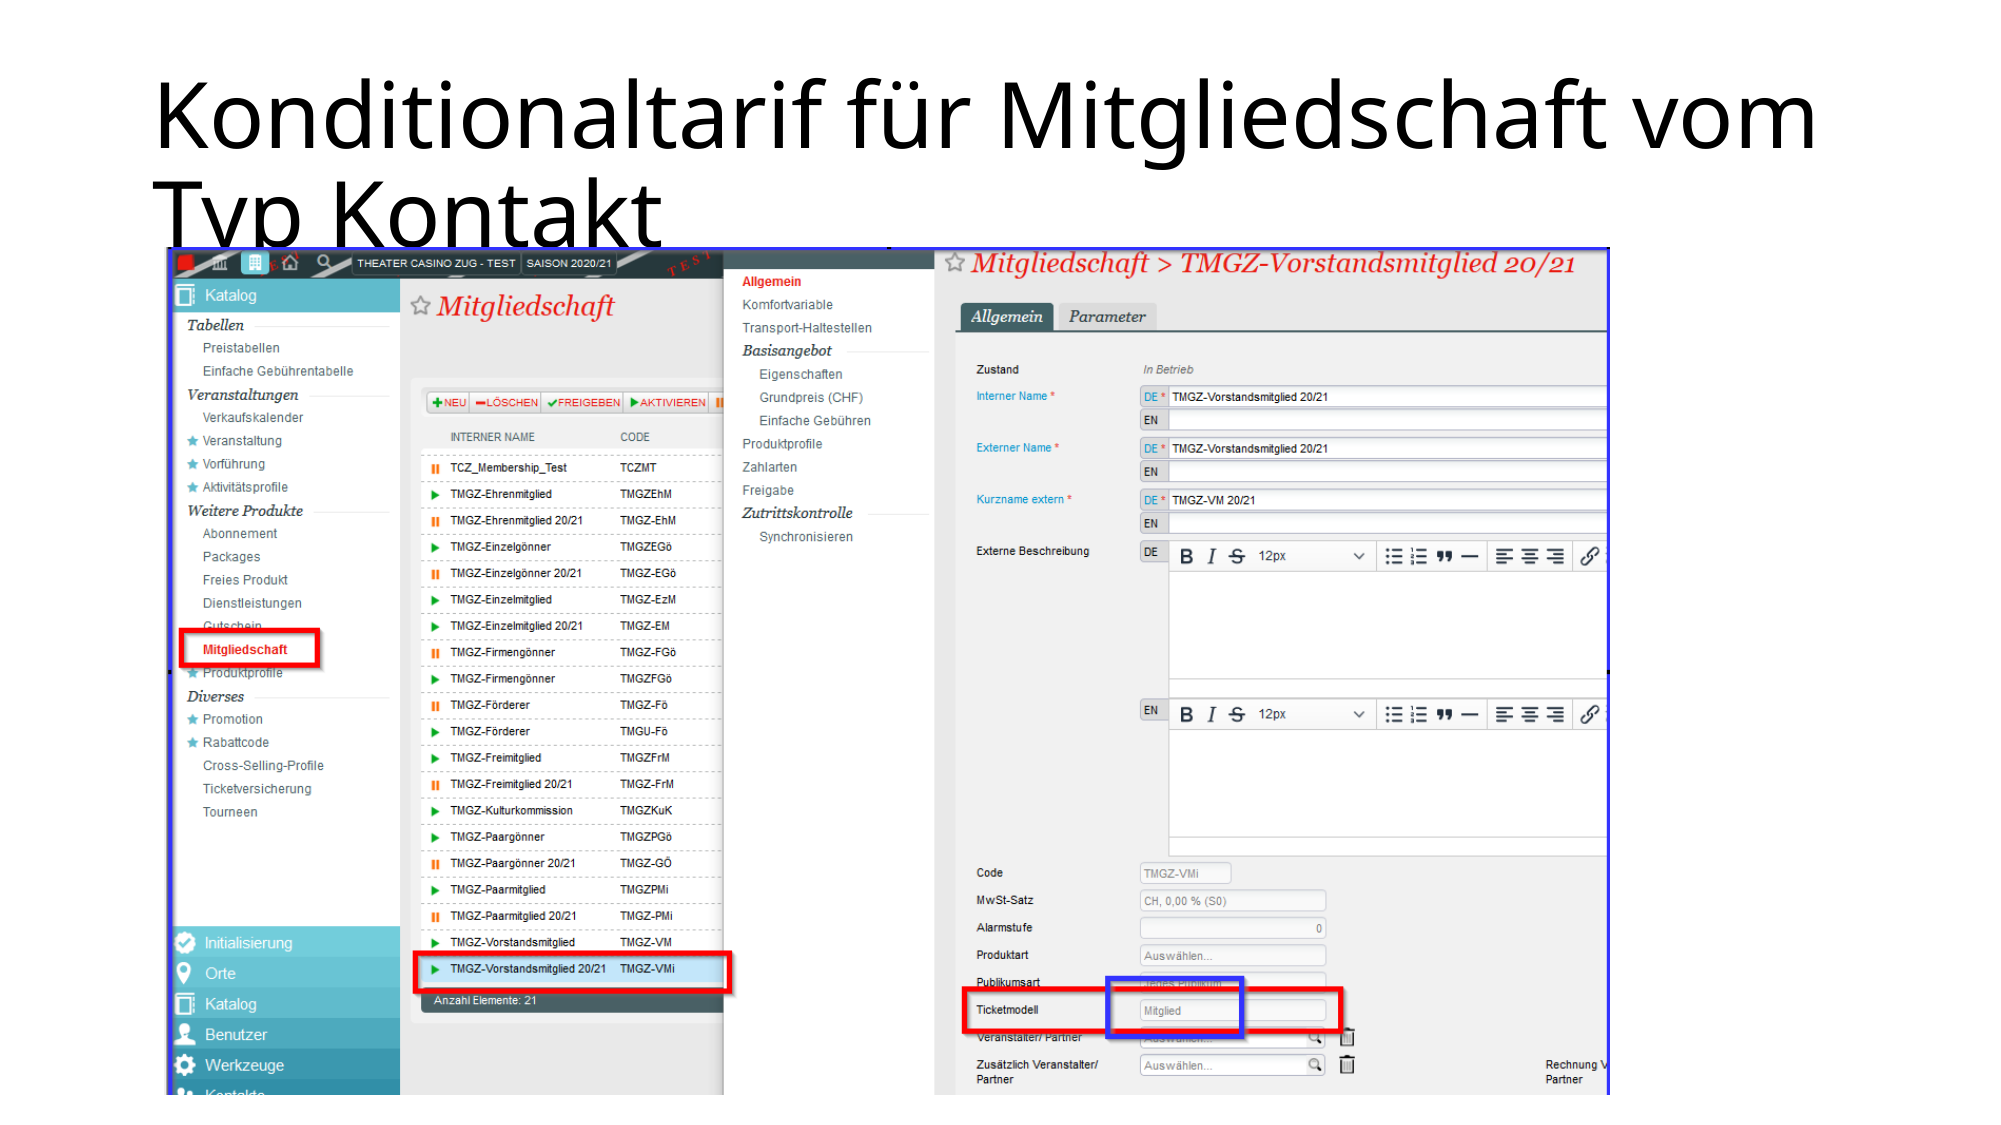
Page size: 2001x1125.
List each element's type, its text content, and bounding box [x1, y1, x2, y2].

picture [164, 248, 1610, 1095]
title Konditionaltarif für Mitgliedschaft vom Typ Kontakt [137, 59, 1863, 278]
